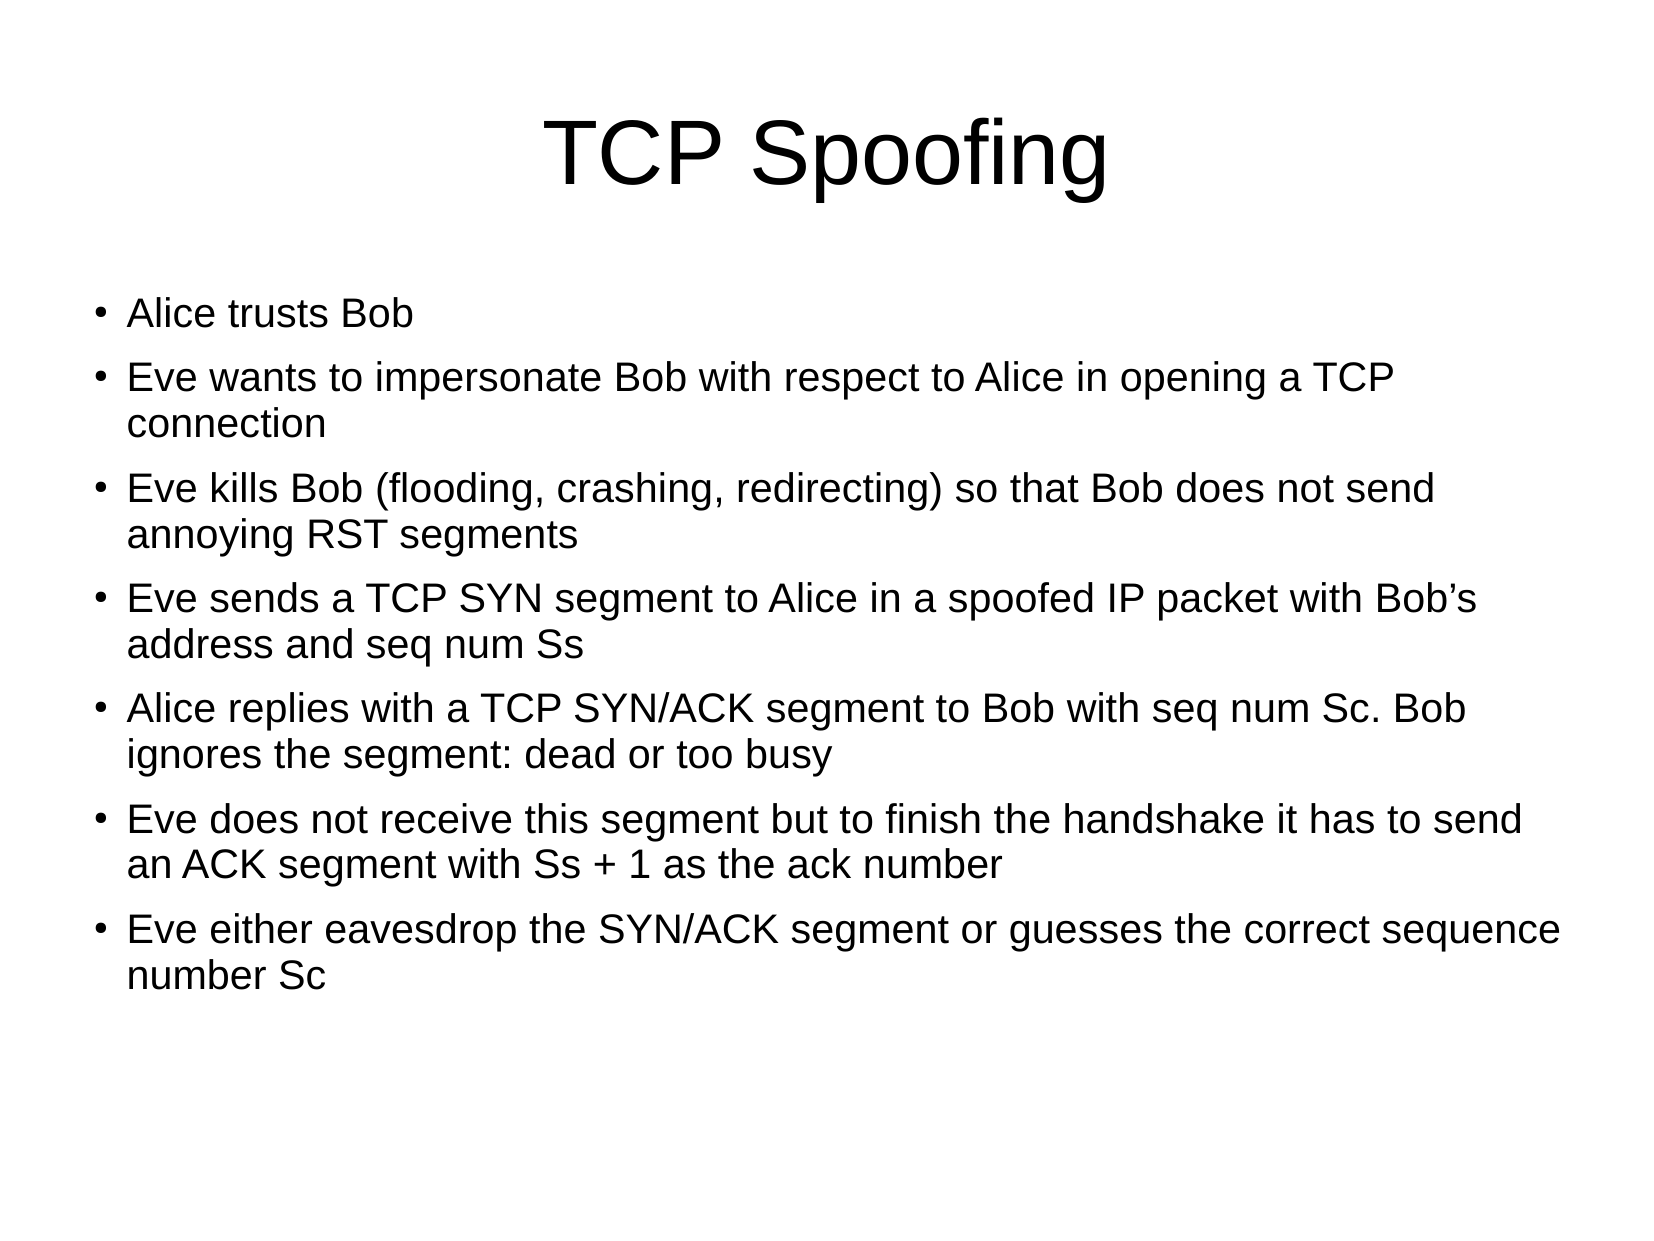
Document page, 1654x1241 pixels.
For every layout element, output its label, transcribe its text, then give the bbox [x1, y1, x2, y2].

title TCP Spoofing [82, 49, 1571, 257]
list Alice trusts Bob Eve wants to impersonate Bob with respect to Alice in opening a TCP connection Eve kills Bob (flooding, crashing, redirecting) so that Bob does not send annoying RST segments Eve sends a TCP SYN segment to Alice in a spoofed IP packet with Bob’s address and seq num Ss Alice replies with a TCP SYN/ACK segment to Bob with seq num Sc. Bob ignores the segment: dead or too busy Eve does not receive this segment but to finish the handshake it has to send an ACK segment with Ss + 1 as the ack number Eve either eavesdrop the SYN/ACK segment or guesses the correct sequence number Sc [82, 290, 1571, 1010]
